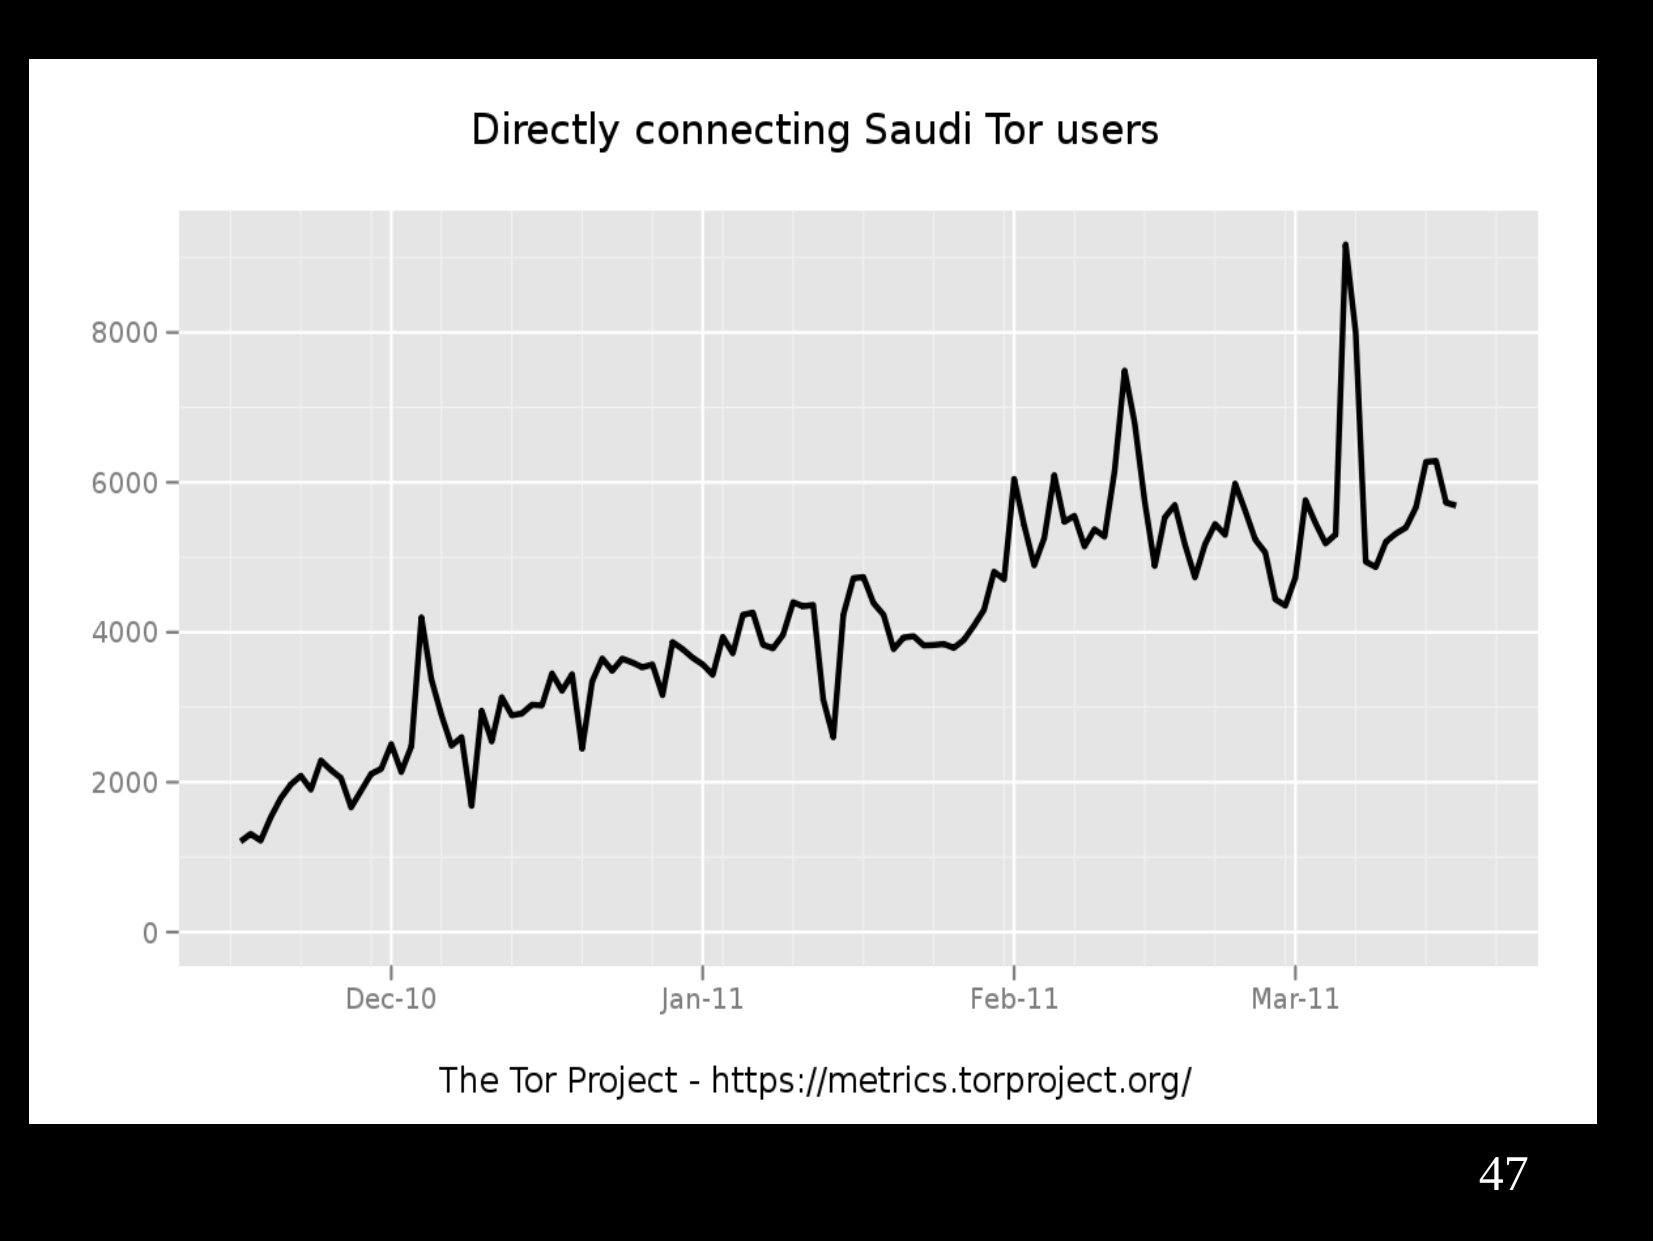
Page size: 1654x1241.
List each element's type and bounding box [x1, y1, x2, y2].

picture [29, 59, 1597, 1124]
